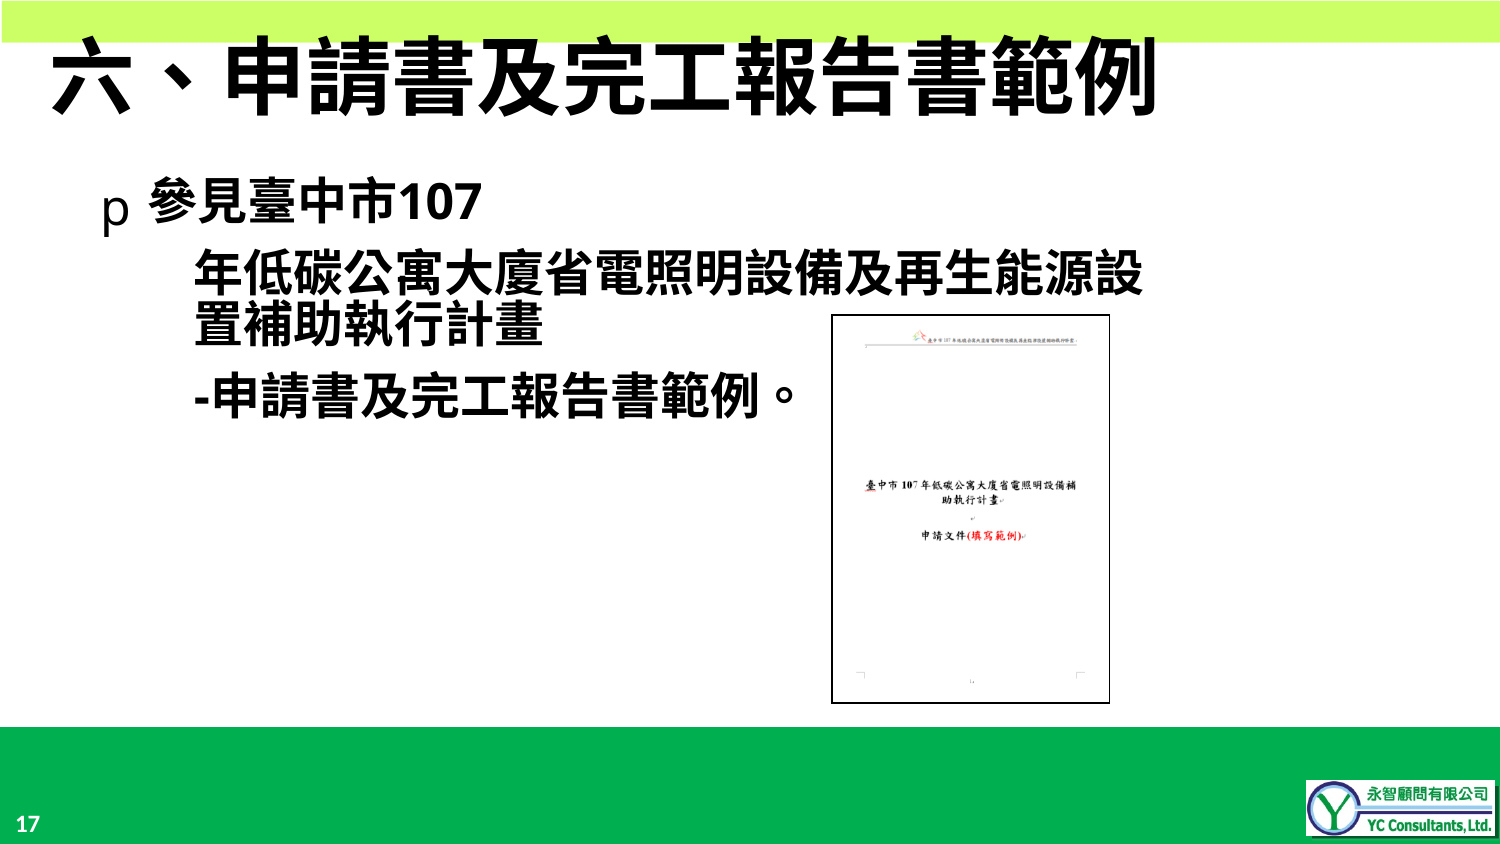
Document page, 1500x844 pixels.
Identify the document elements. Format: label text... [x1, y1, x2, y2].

picture [832, 315, 1109, 703]
text_box [2, 1, 1500, 42]
text_box 17 [0, 799, 89, 843]
text_box 參見臺中市107年低碳公寓大廈省電照明設備及再生能源設置補助執行計畫 - 申請書及完工報告書範例。 [85, 162, 1201, 395]
text_box 六、申請書及完工報告書範例 [34, 4, 1252, 145]
